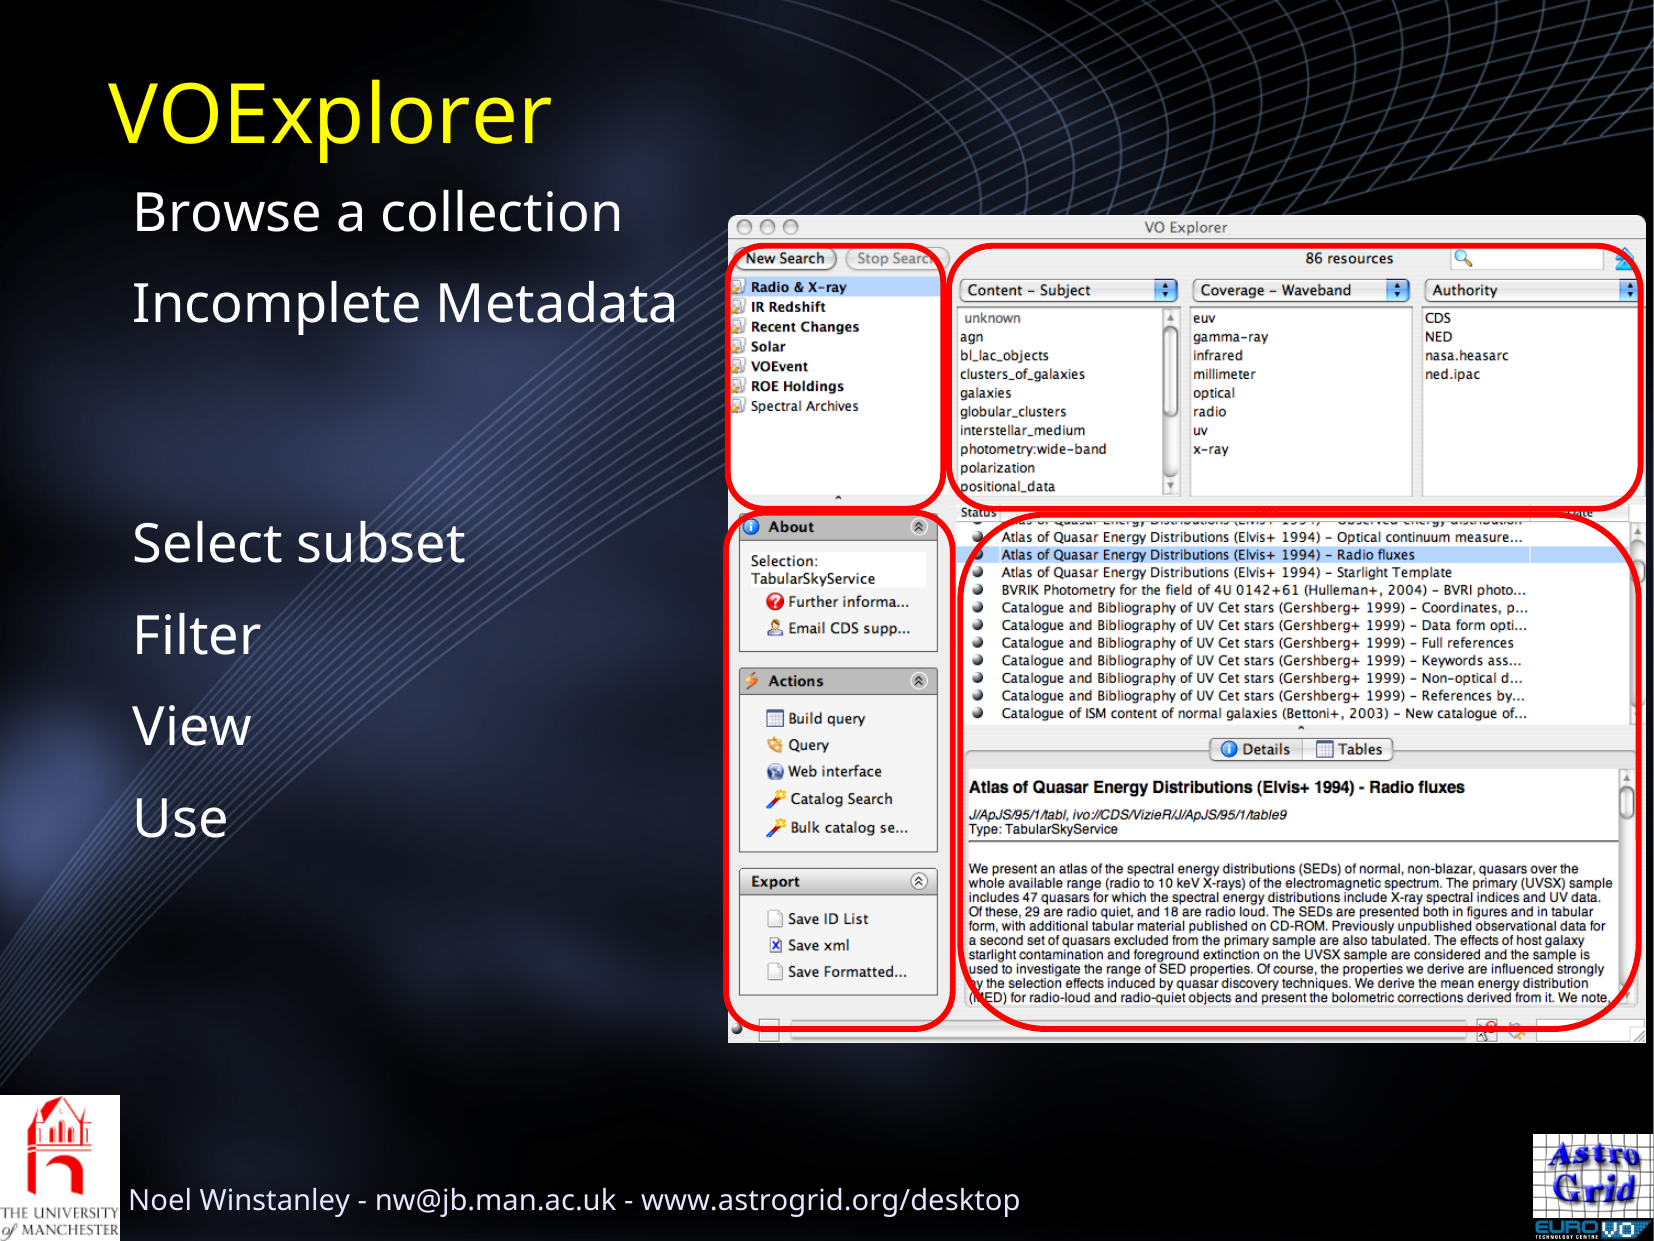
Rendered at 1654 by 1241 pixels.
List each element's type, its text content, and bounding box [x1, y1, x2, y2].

list Browse a collection Incomplete Metadata Select subset Filter View Use [115, 172, 1536, 1142]
picture [0, 0, 1654, 1241]
title VOExplorer [108, 33, 1534, 188]
